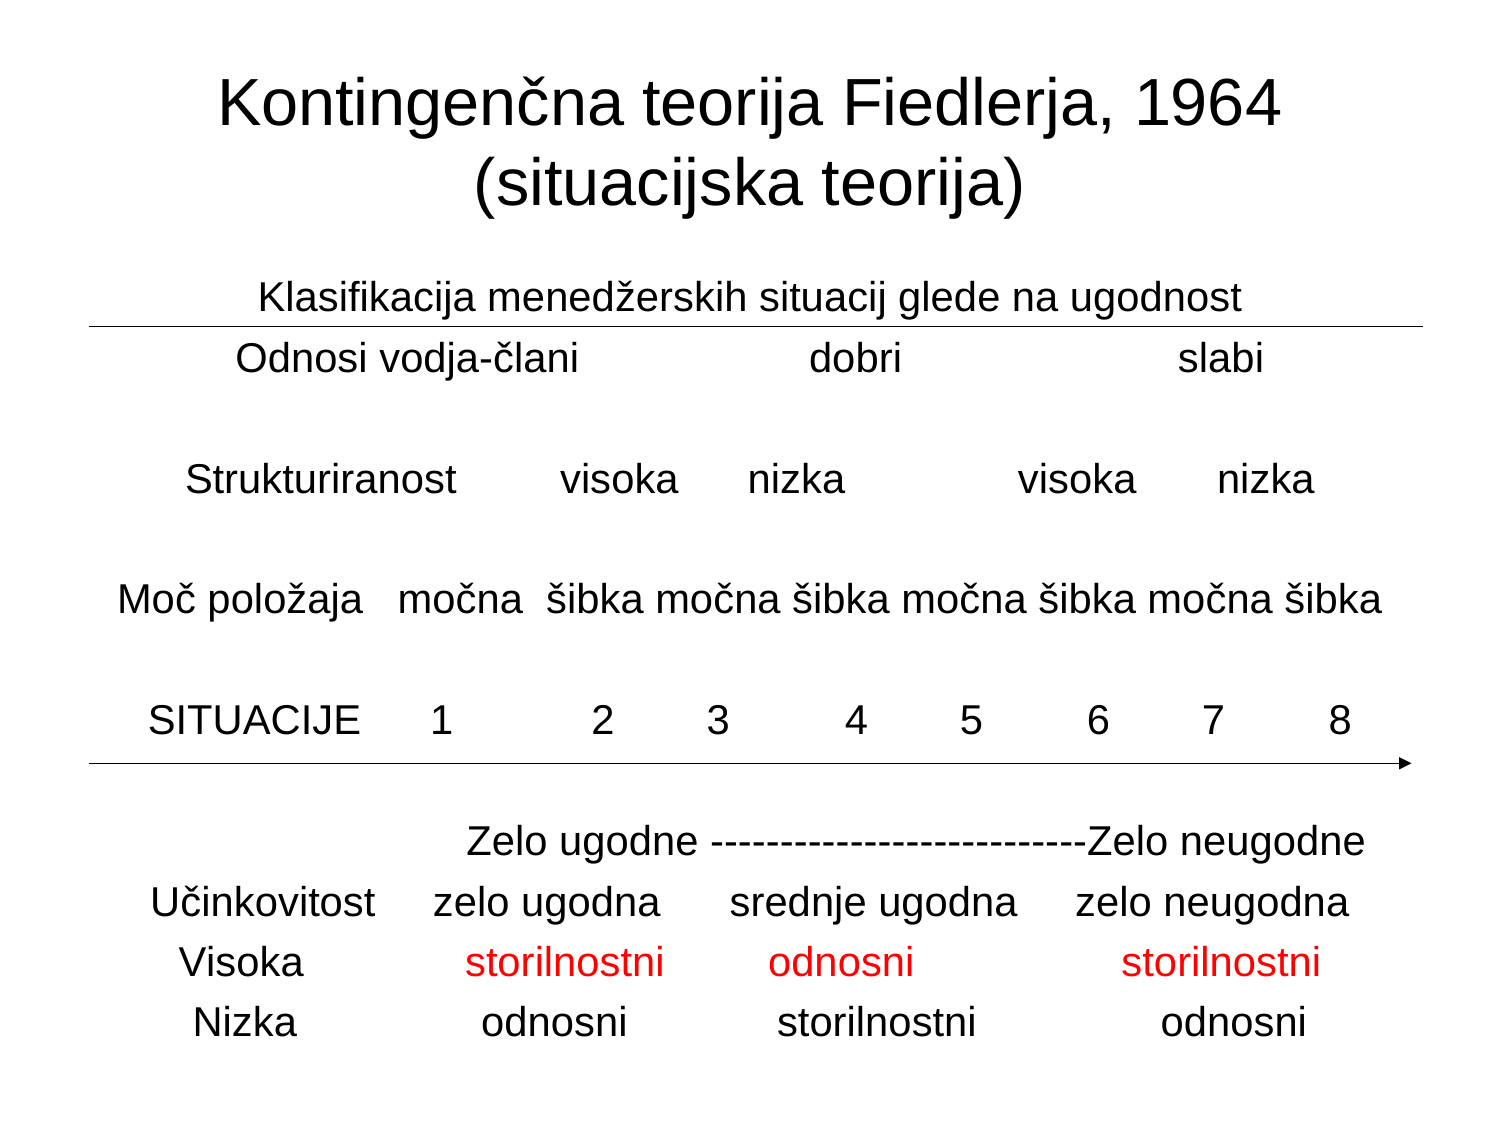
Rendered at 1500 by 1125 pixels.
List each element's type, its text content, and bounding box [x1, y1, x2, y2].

title Kontingenčna teorija Fiedlerja, 1964 (situacijska teorija) [75, 45, 1426, 233]
table_header Klasifikacija menedžerskih situacij glede na ugodnost Odnosi vodja-člani dobri slabi Strukturiranost visoka nizka visoka nizka Moč položaja močna šibka močna šibka močna šibka močna šibka SITUACIJE 1 2 3 4 5 6 7 8 Zelo ugodne ---------------------------Zelo neugodne Učinkovitost zelo ugodna srednje ugodna zelo neugodna Visoka storilnostni odnosni storilnostni Nizka odnosni storilnostni odnosni [75, 262, 1425, 1053]
